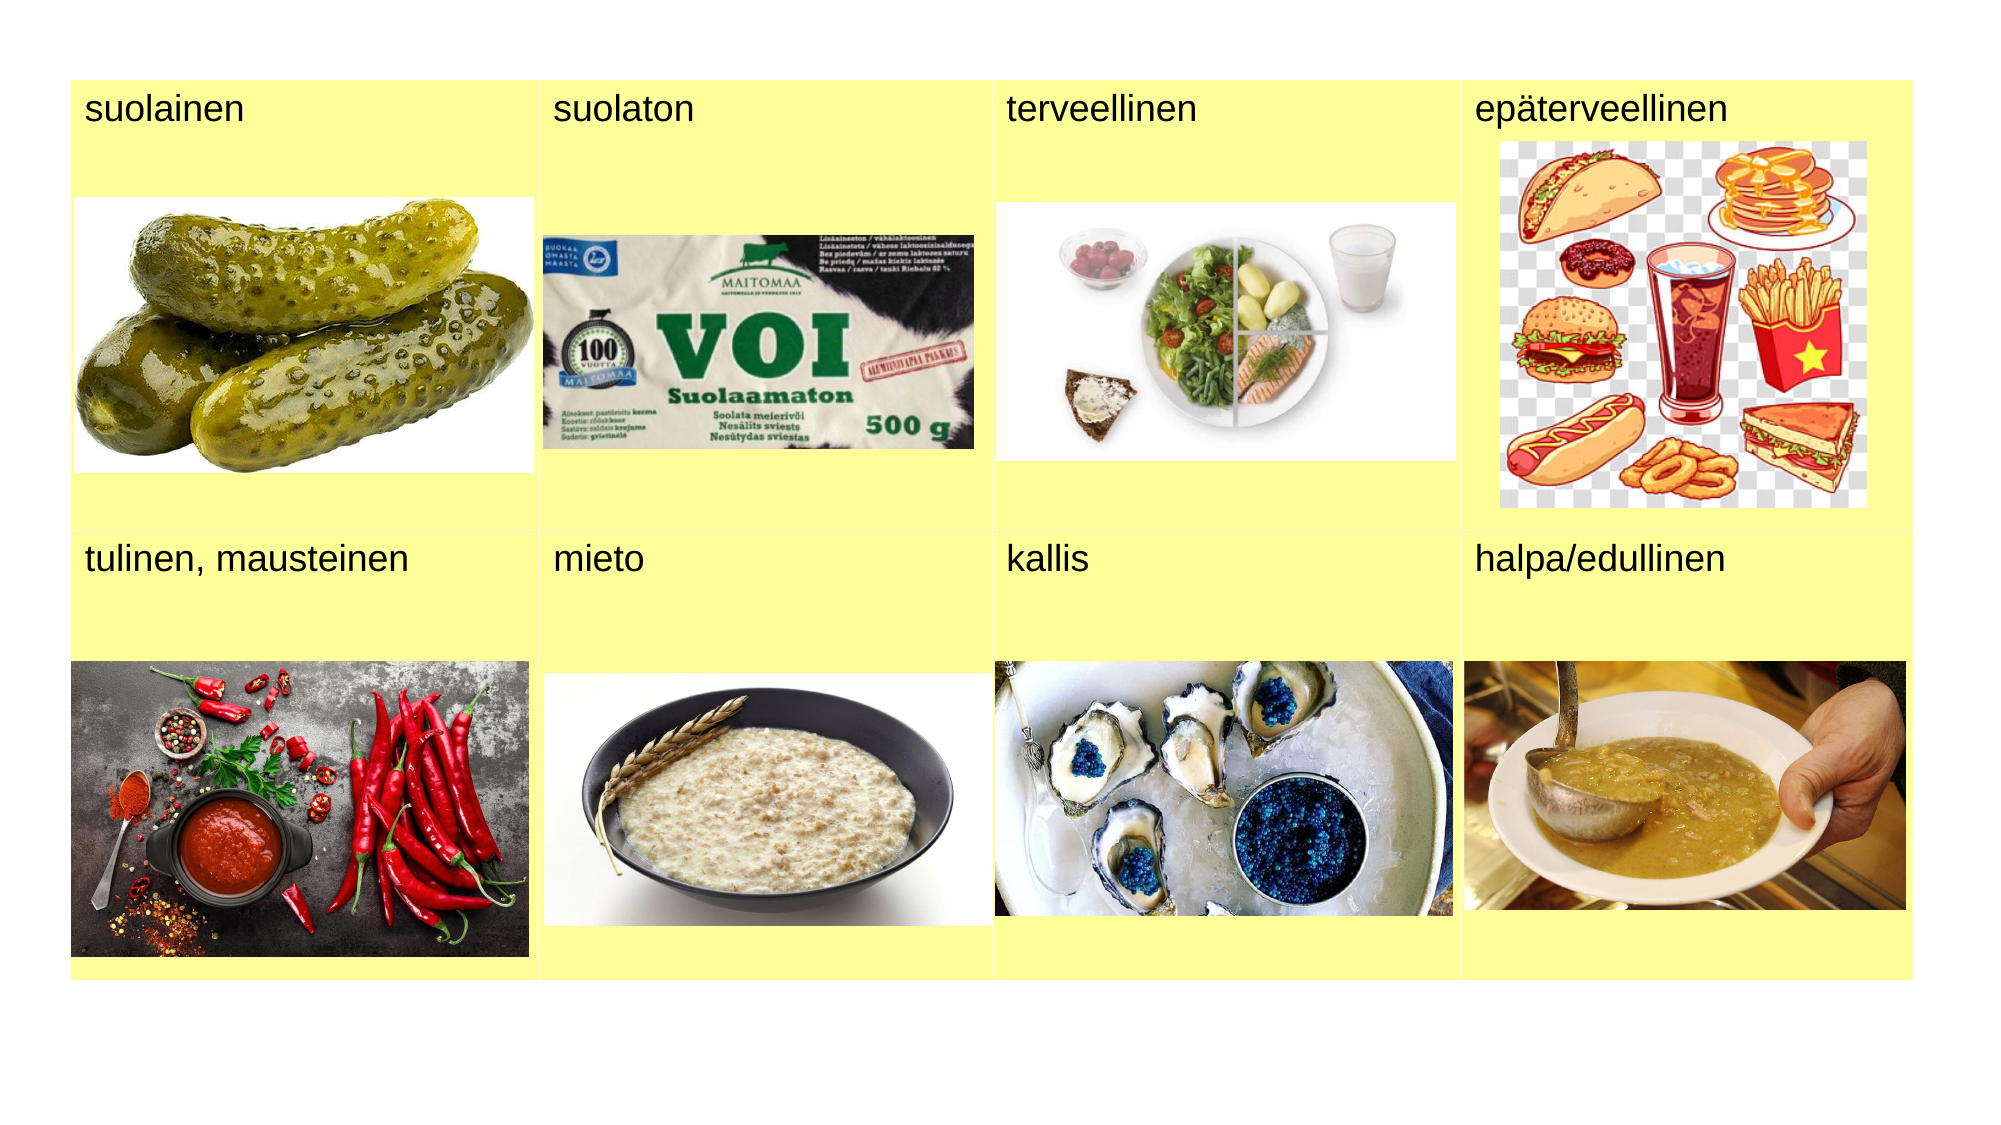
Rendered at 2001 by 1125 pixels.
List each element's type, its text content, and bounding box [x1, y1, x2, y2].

picture [543, 235, 974, 449]
picture [74, 197, 534, 473]
table_cell halpa/edullinen [1461, 531, 1913, 980]
table_cell kallis [993, 531, 1460, 980]
table_cell tulinen, mausteinen [71, 531, 539, 980]
picture [995, 661, 1453, 916]
table_header epäterveellinen [1461, 80, 1913, 530]
table_header suolaton [540, 80, 992, 530]
picture [71, 661, 529, 957]
picture [1464, 661, 1906, 910]
table_header suolainen [71, 80, 539, 530]
picture [1500, 141, 1867, 508]
picture [544, 673, 993, 926]
table_header terveellinen [993, 80, 1460, 530]
table_cell mieto [540, 531, 992, 980]
picture [996, 202, 1456, 461]
